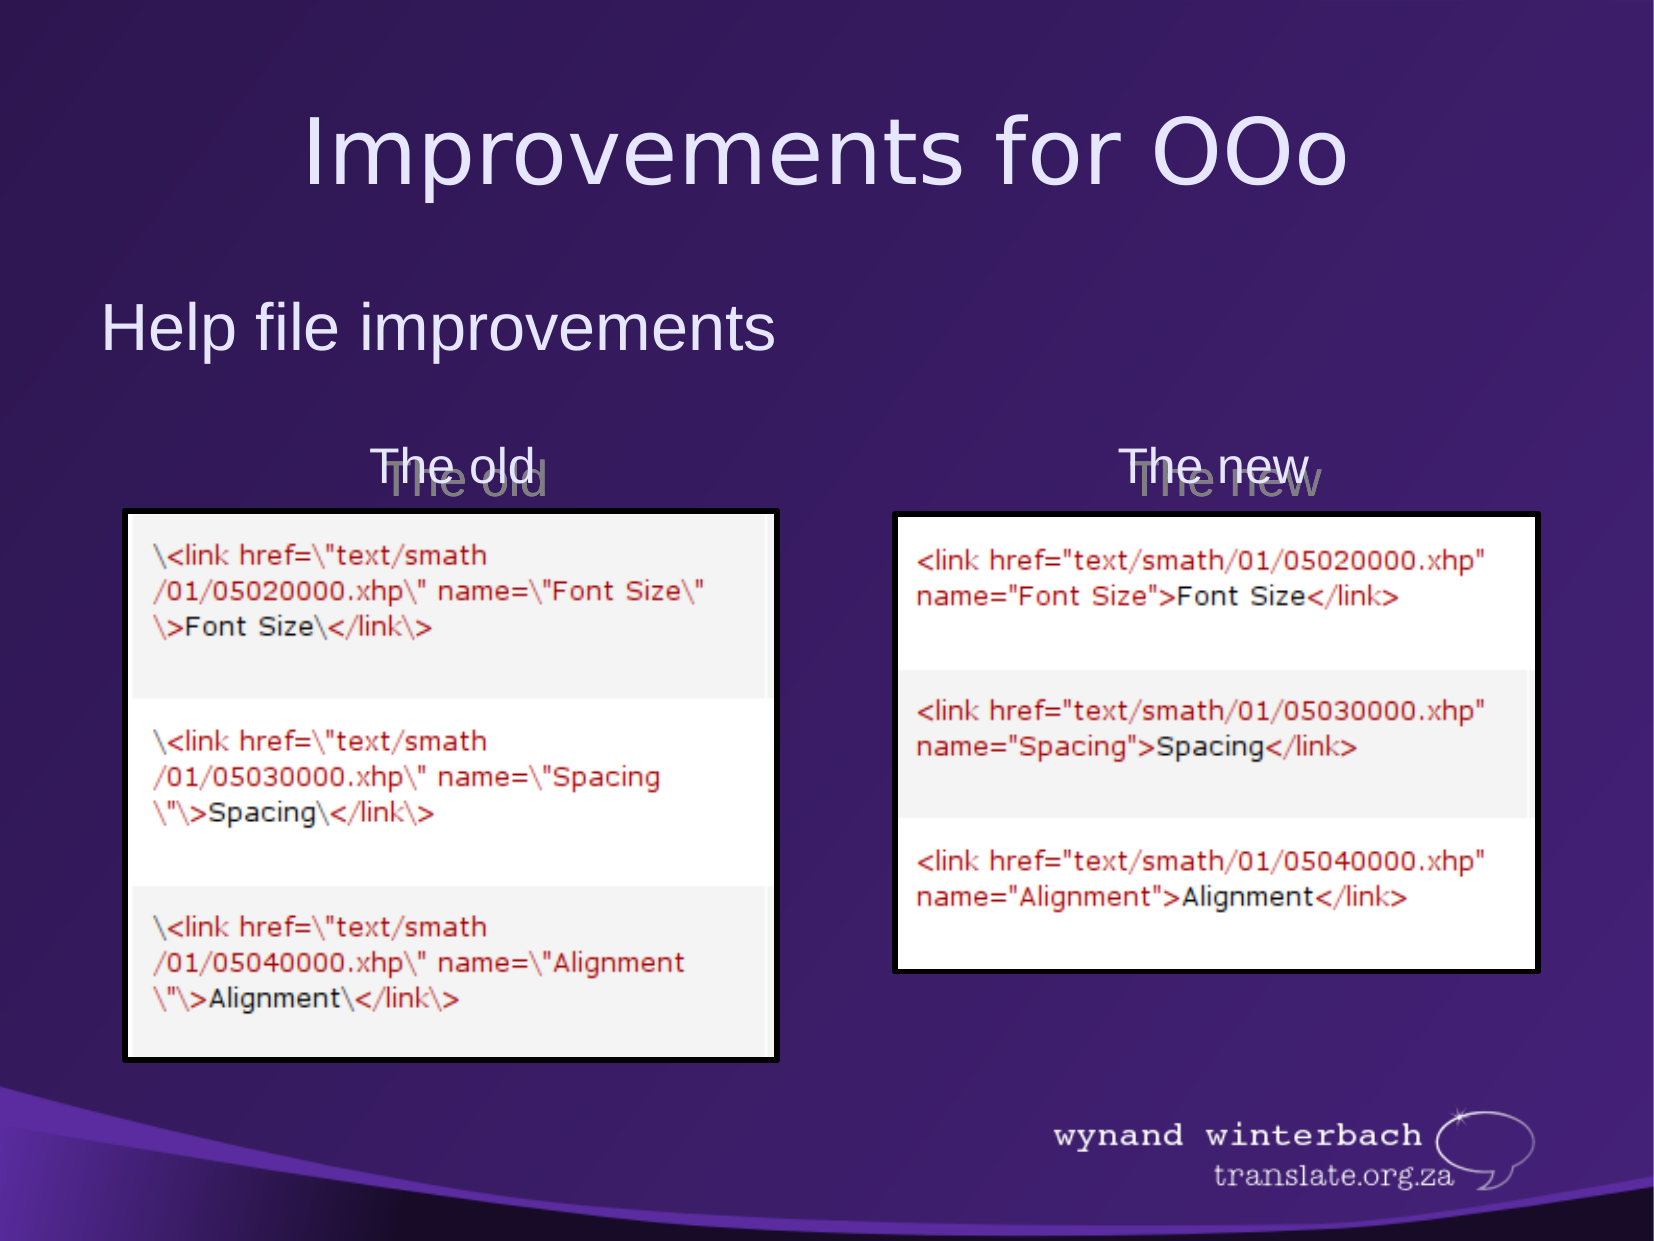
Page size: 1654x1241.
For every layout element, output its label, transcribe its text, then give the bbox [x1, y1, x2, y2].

list Help file improvements [82, 290, 1565, 502]
title Improvements for OOo [82, 49, 1571, 257]
picture [0, 0, 1654, 1241]
text_box The new [1102, 431, 1325, 502]
text_box The old [354, 431, 551, 502]
